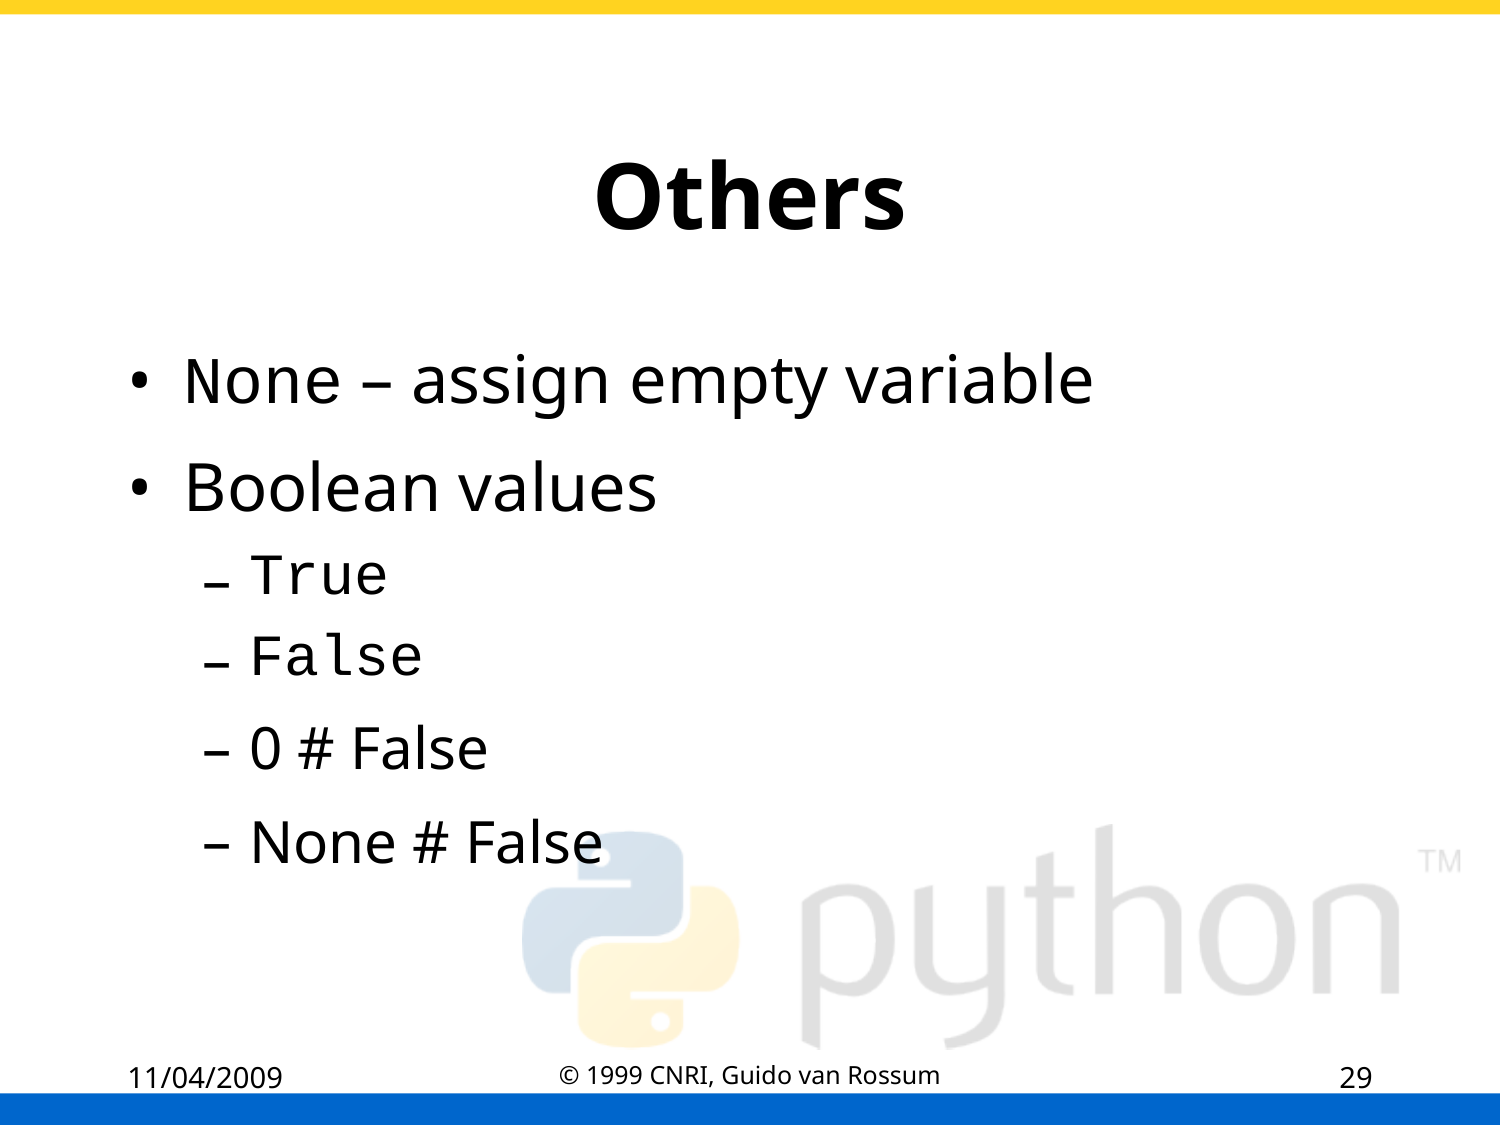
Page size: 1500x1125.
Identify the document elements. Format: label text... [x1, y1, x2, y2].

title Others [112, 75, 1388, 312]
list None – assign empty variable Boolean values True False 0 # False None # False [112, 324, 1388, 1001]
